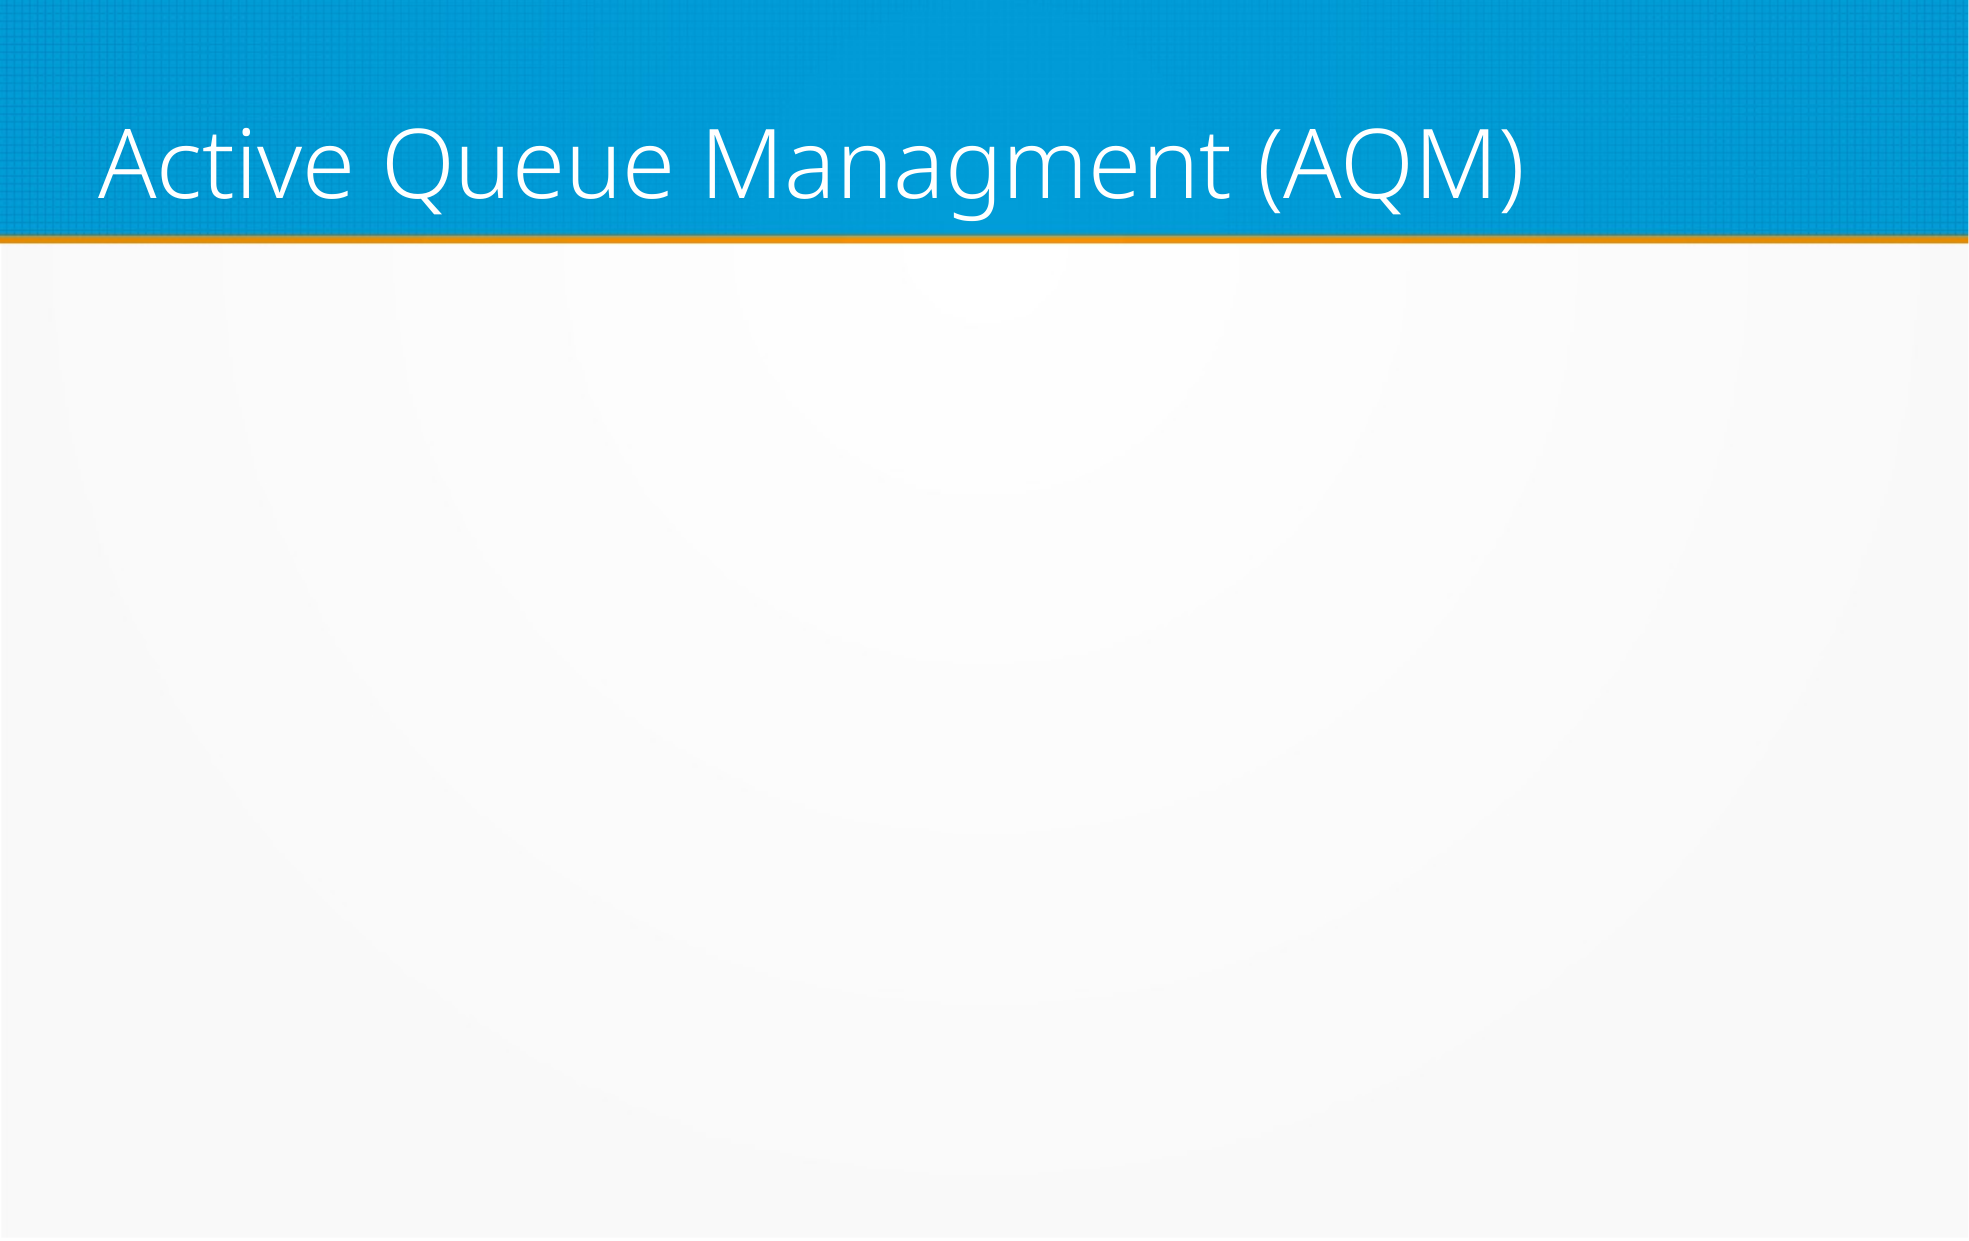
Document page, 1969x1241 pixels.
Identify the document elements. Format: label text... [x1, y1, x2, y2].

picture [0, 233, 1969, 1241]
title Active Queue Managment (AQM) [98, 19, 1870, 227]
